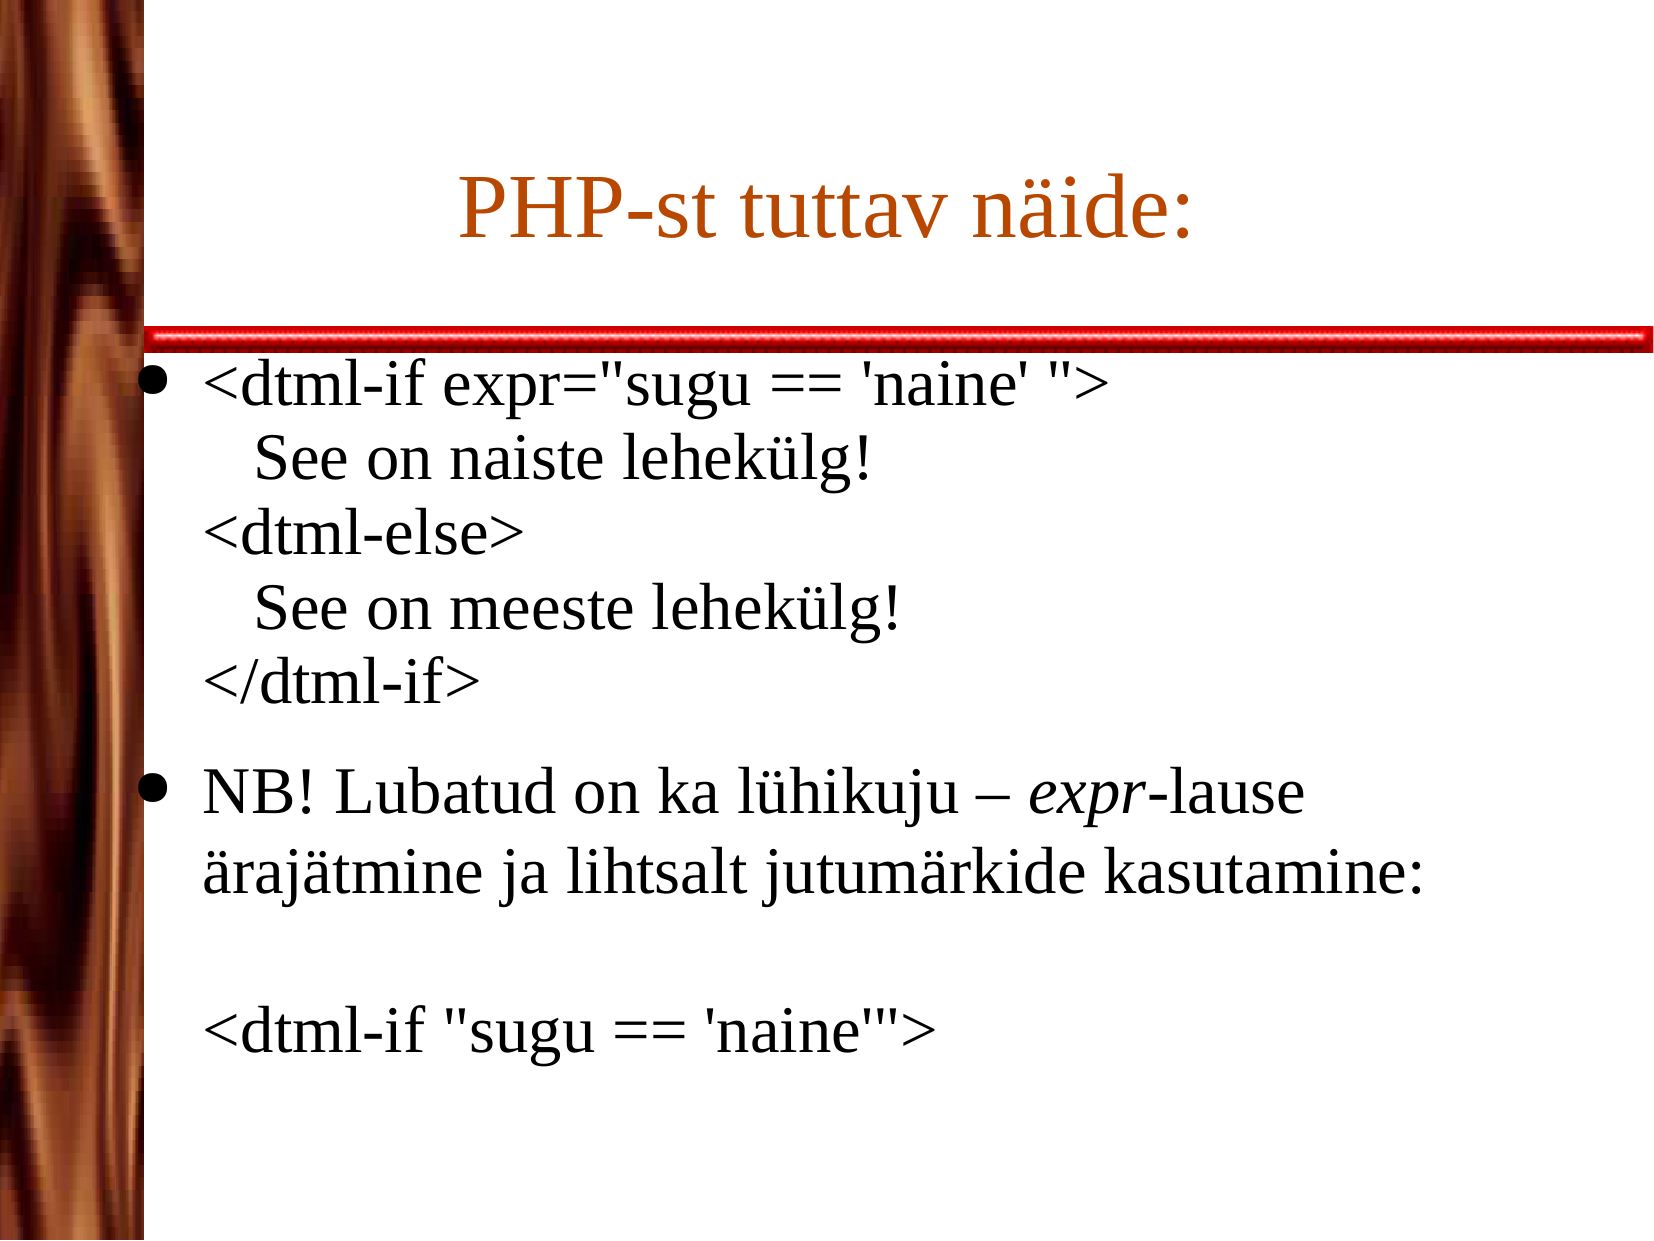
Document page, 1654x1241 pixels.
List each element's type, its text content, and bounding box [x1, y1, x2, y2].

title PHP-st tuttav näide: [121, 100, 1533, 312]
picture [0, 0, 1654, 1240]
list <dtml-if expr="sugu == 'naine' "> See on naiste lehekülg! <dtml-else> See on meeste lehekülg! </dtml-if> NB! Lubatud on ka lühikuju – expr-lause ärajätmine ja lihtsalt jutumärkide kasutamine: <dtml-if "sugu == 'naine'"> [121, 344, 1533, 1126]
